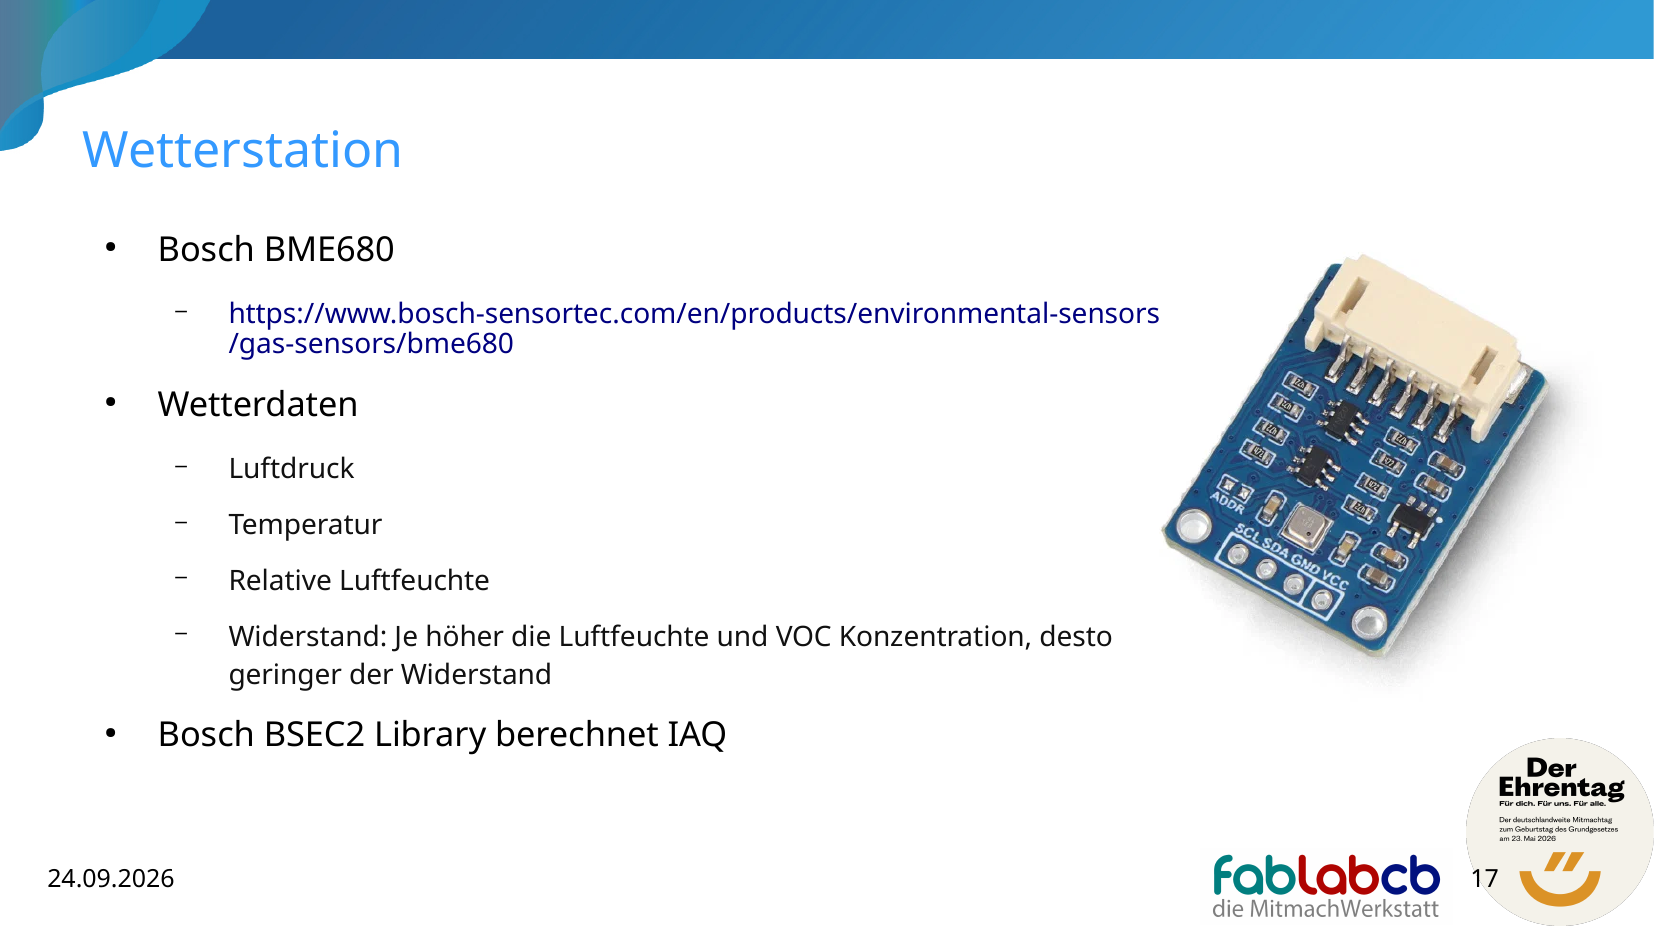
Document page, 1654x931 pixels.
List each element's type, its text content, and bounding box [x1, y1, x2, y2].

title Wetterstation [82, 99, 1571, 197]
list Bosch BME680 https://www.bosch-sensortec.com/en/products/environmental-sensors/gas-sensors/bme680 Wetterdaten Luftdruck Temperatur Relative Luftfeuchte Widerstand: Je höher die Luftfeuchte und VOC Konzentration, desto geringer der Widerstand Bosch BSEC2 Library berechnet IAQ [86, 225, 1163, 816]
picture [0, 0, 1654, 931]
